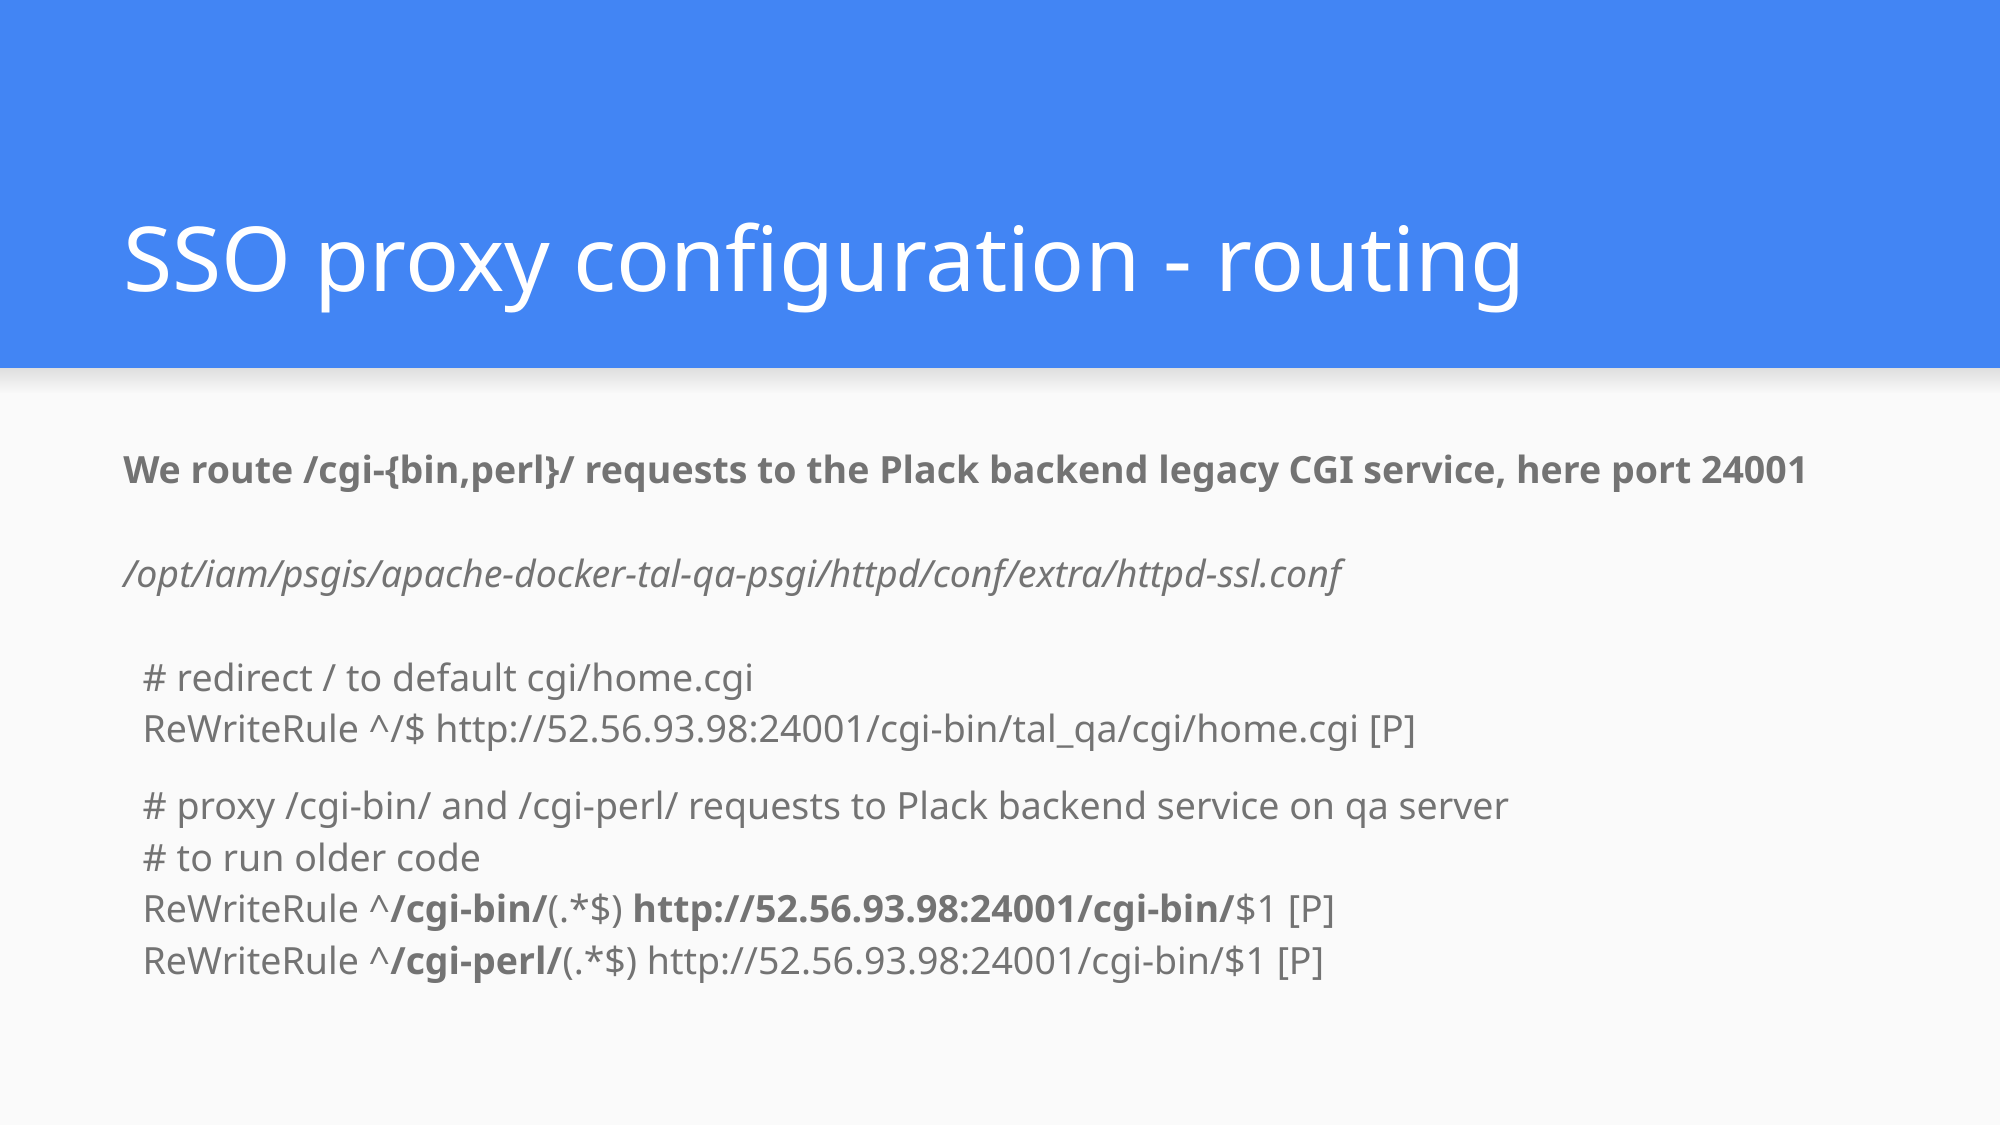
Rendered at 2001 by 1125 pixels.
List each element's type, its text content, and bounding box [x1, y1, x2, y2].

list We route /cgi-{bin,perl}/ requests to the Plack backend legacy CGI service, here port 24001 /opt/iam/psgis/apache-docker-tal-qa-psgi/httpd/conf/extra/httpd-ssl.conf # redirect / to default cgi/home.cgi ReWriteRule ^/$ http://52.56.93.98:24001/cgi-bin/tal_qa/cgi/home.cgi [P] # proxy /cgi-bin/ and /cgi-perl/ requests to Plack backend service on qa server # to run older code ReWriteRule ^/cgi-bin/(.*$) http://52.56.93.98:24001/cgi-bin/$1 [P] ReWriteRule ^/cgi-perl/(.*$) http://52.56.93.98:24001/cgi-bin/$1 [P] [103, 419, 1902, 1013]
title SSO proxy configuration - routing [103, 161, 1902, 330]
